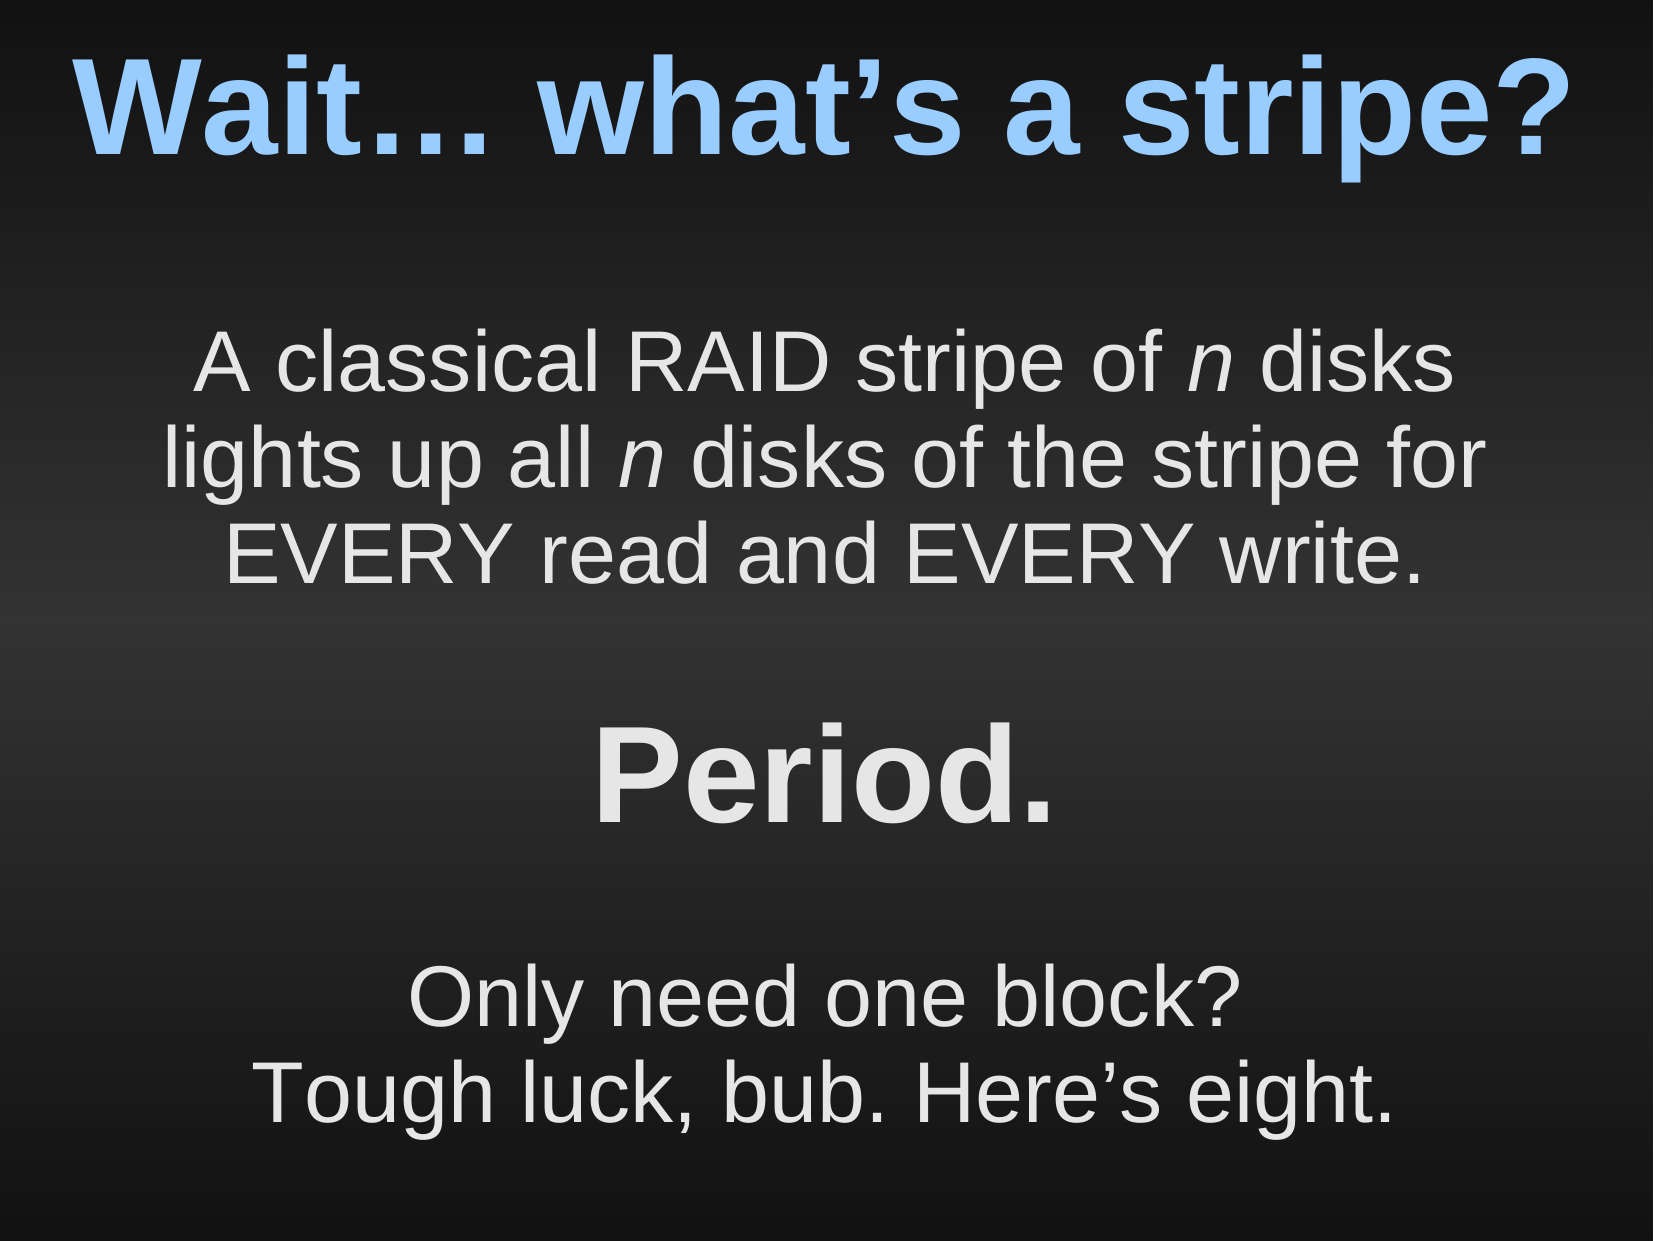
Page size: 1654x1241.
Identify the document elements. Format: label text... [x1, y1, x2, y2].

title Wait… what’s a stripe? [0, 2, 1651, 211]
title A classical RAID stripe of n disks lights up all n disks of the stripe for EVERY read and EVERY write. Period. Only need one block? Tough luck, bub. Here’s eight. [0, 212, 1651, 1241]
